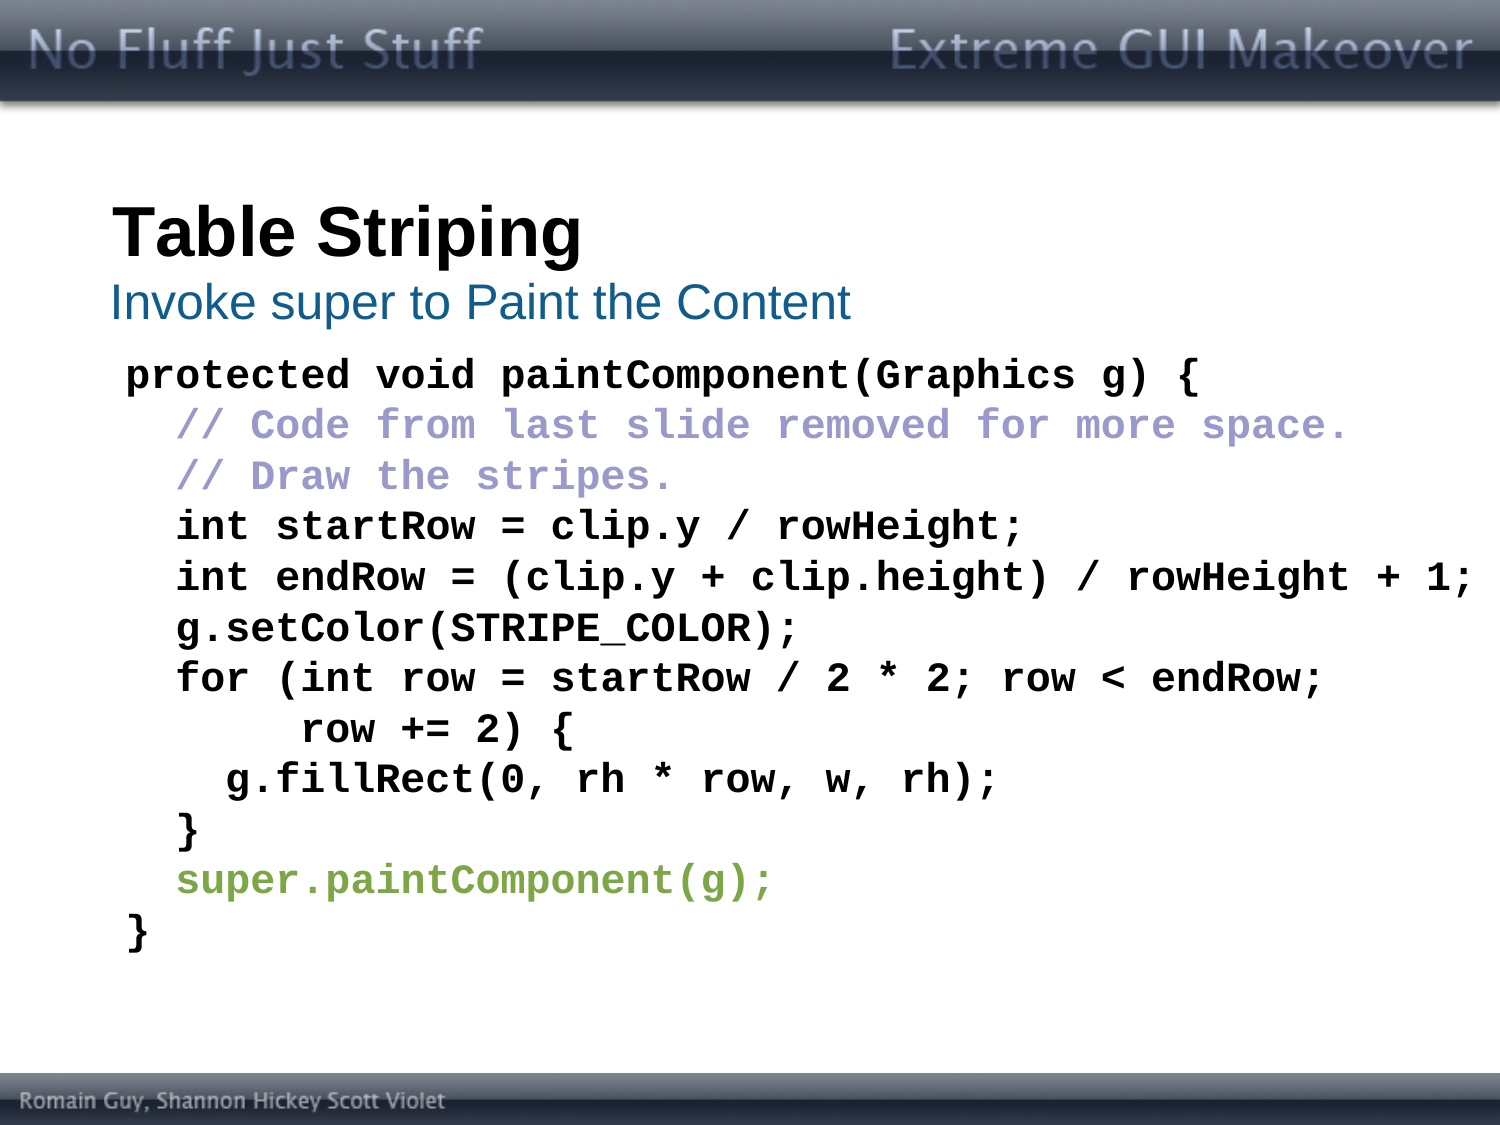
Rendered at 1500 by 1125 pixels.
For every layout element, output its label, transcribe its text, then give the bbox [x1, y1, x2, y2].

picture [0, 0, 1500, 114]
picture [0, 1073, 1500, 1125]
title Table Striping [112, 119, 1417, 271]
text_box protected void paintComponent(Graphics g) { // Code from last slide removed for more space. // Draw the stripes. int startRow = clip.y / rowHeight; int endRow = (clip.y + clip.height) / rowHeight + 1; g.setColor(STRIPE_COLOR); for (int row = startRow / 2 * 2; row < endRow; row += 2) { g.fillRect(0, rh * row, w, rh); } super.paintComponent(g); } [125, 350, 1500, 961]
text_box Invoke super to Paint the Content [101, 262, 1377, 352]
